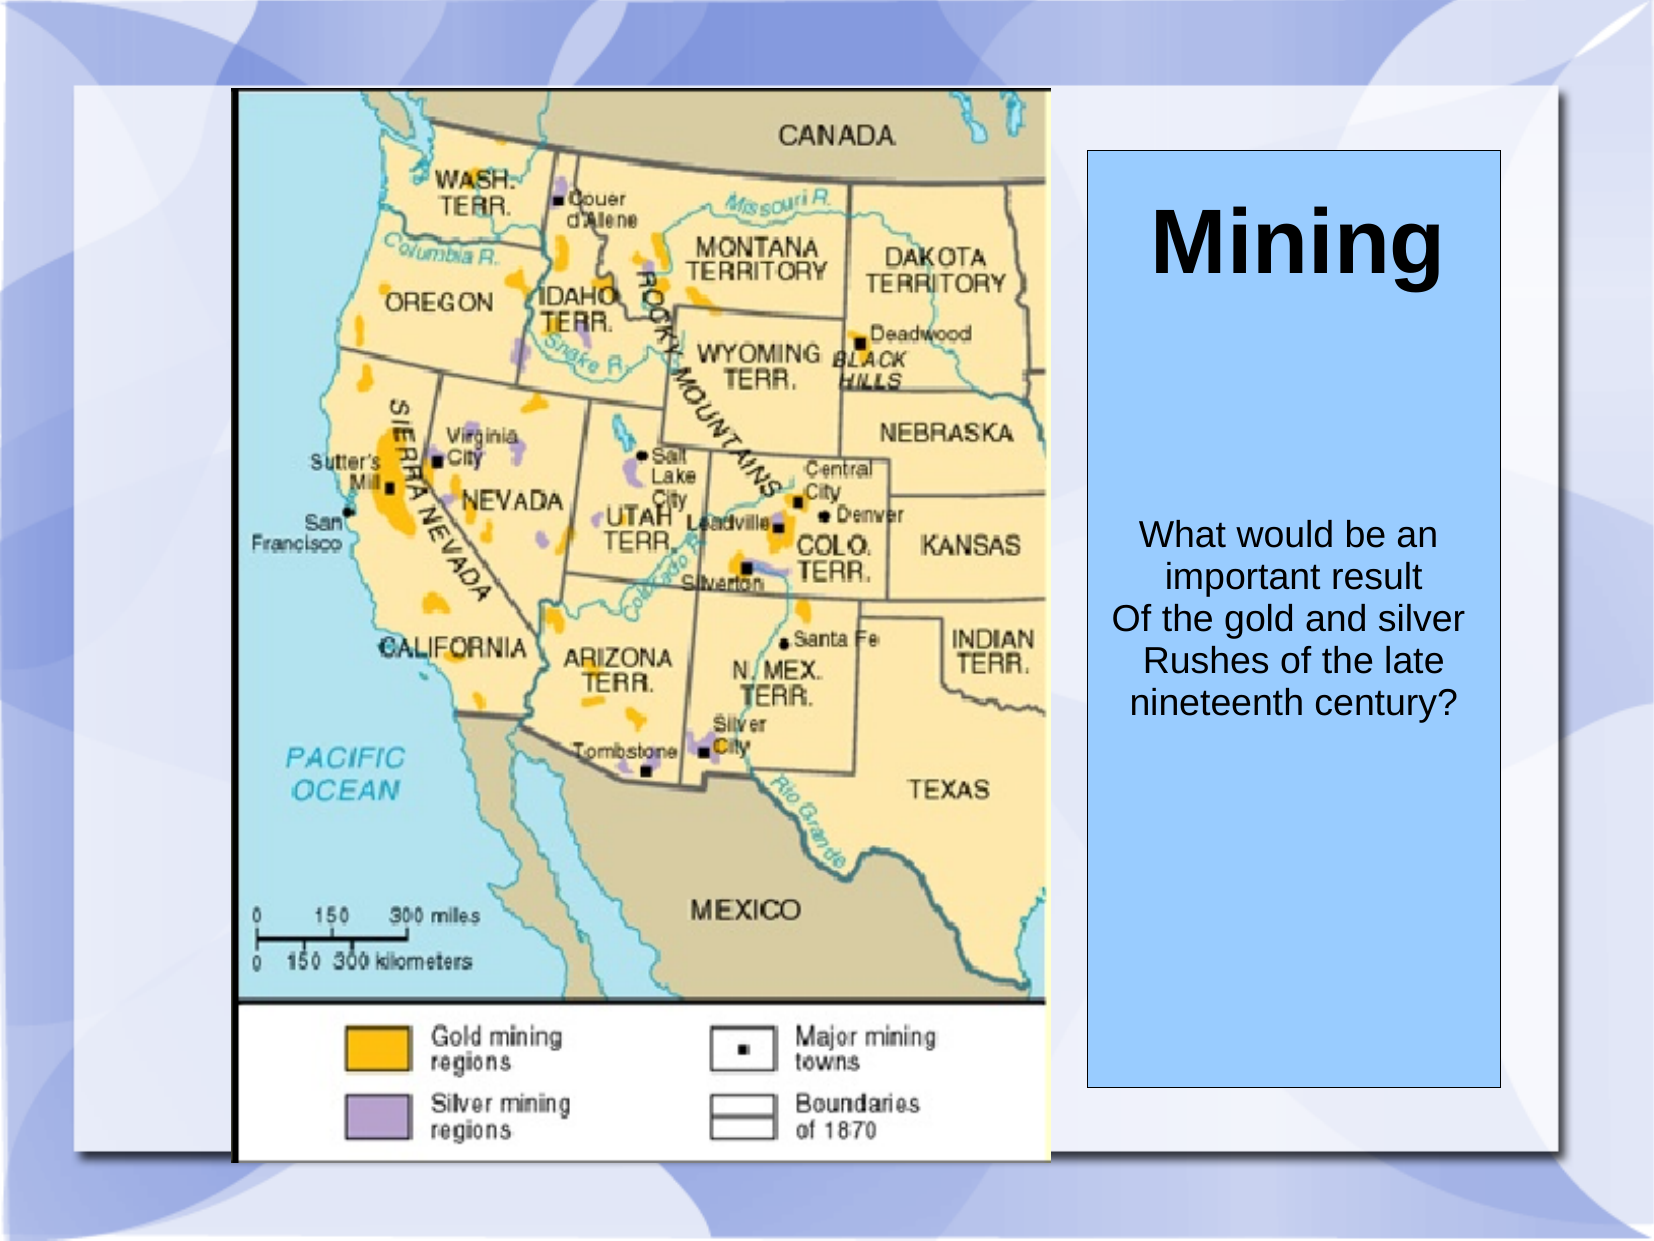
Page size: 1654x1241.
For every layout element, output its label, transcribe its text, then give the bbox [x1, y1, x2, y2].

title Mining [572, 145, 1654, 338]
picture [0, 0, 1654, 1241]
text_box What would be an important result Of the gold and silver Rushes of the late nineteenth century? [1087, 338, 1501, 1088]
